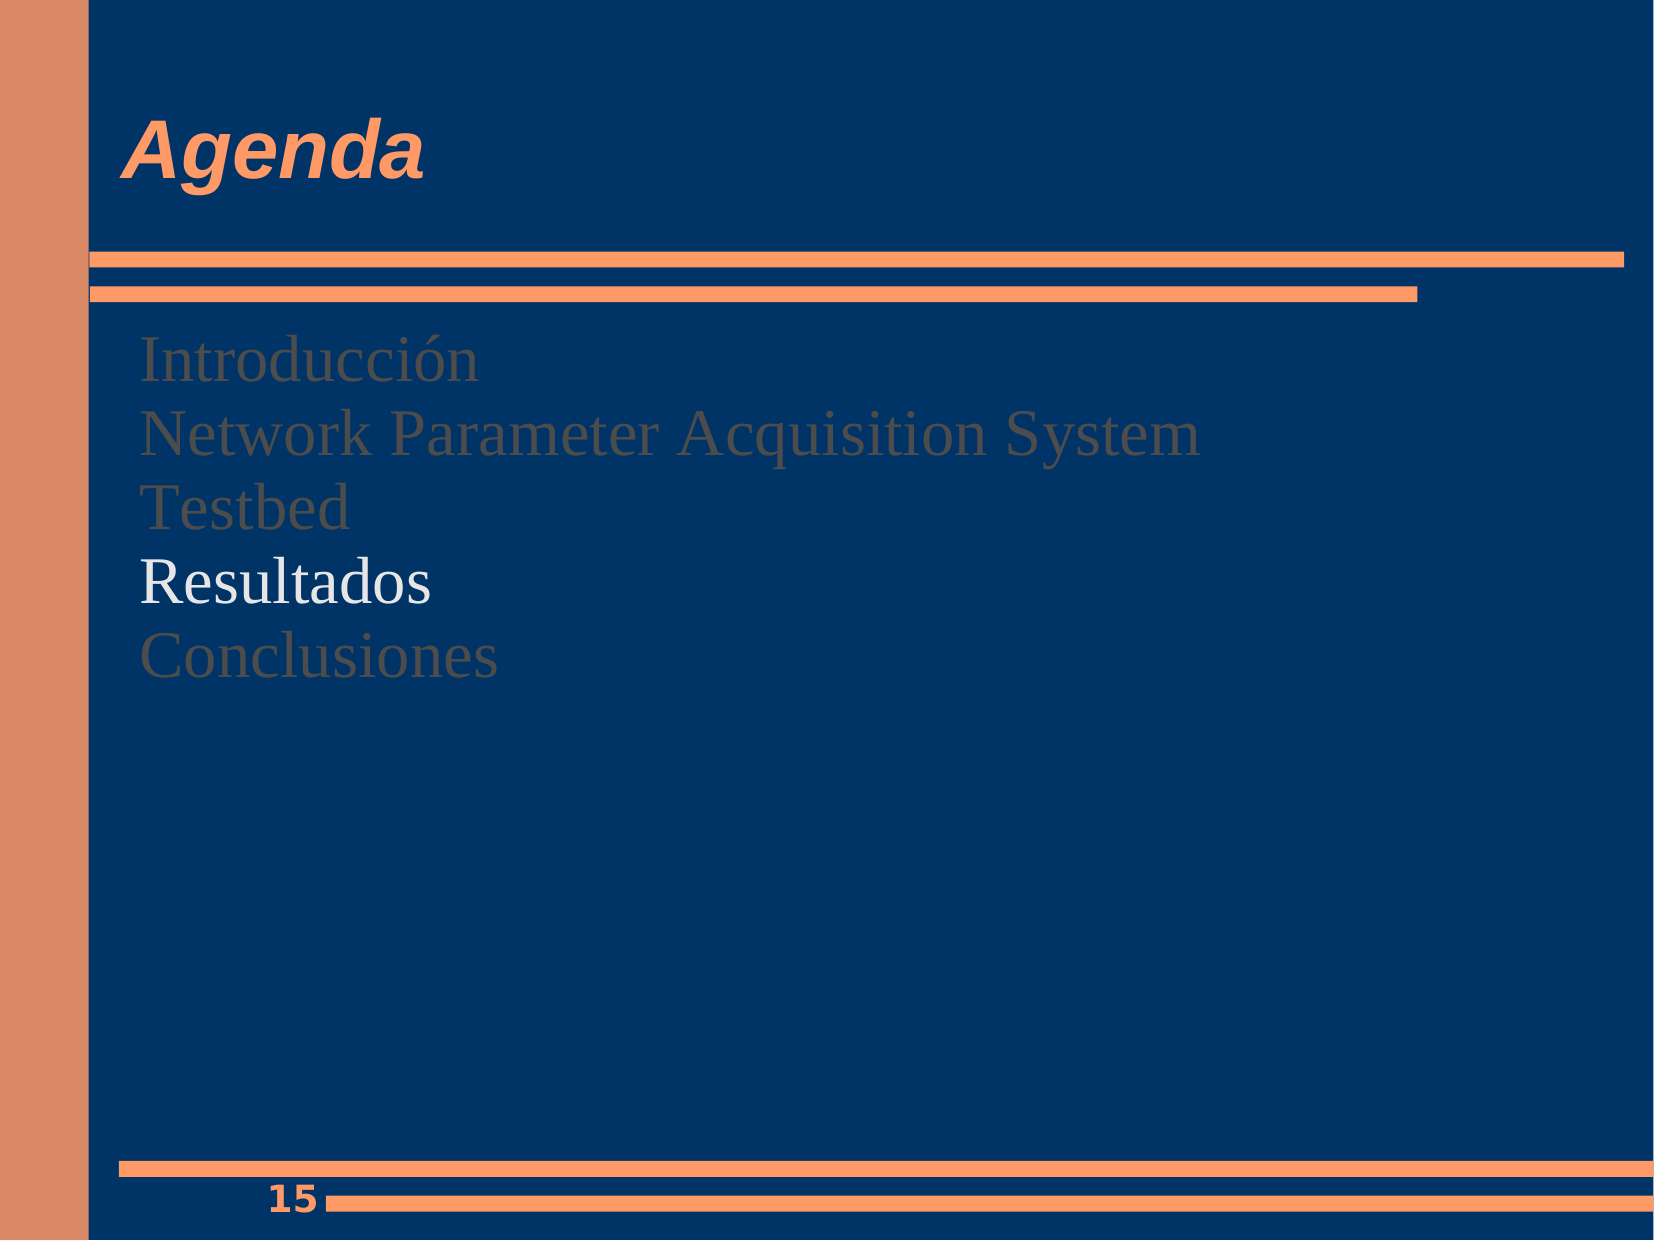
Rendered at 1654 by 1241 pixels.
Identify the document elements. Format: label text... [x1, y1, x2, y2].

title Agenda [121, 46, 1534, 254]
list Introducción Network Parameter Acquisition System Testbed Resultados Conclusiones [121, 322, 1561, 1141]
